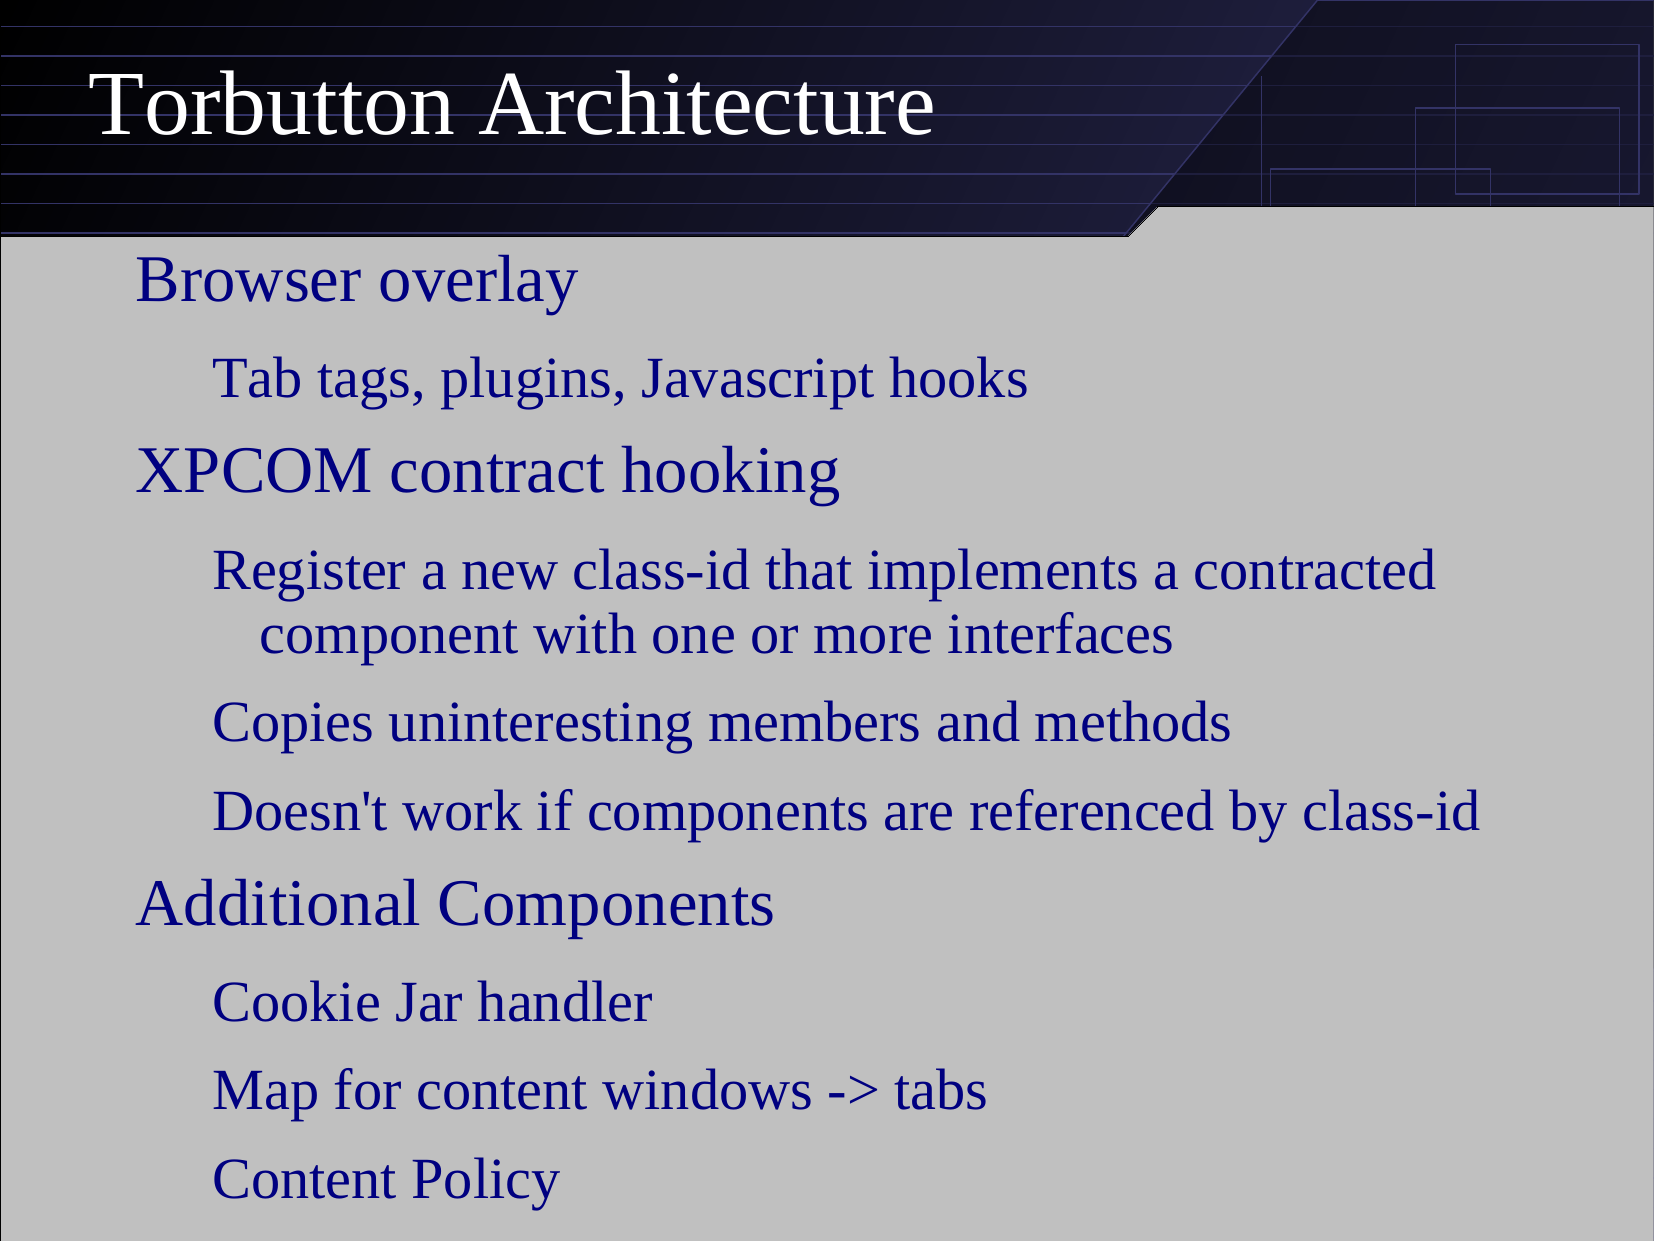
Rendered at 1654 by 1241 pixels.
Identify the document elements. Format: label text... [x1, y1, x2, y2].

title Torbutton Architecture [88, 0, 1501, 208]
list Browser overlay Tab tags, plugins, Javascript hooks XPCOM contract hooking Register a new class-id that implements a contracted component with one or more interfaces Copies uninteresting members and methods Doesn't work if components are referenced by class-id Additional Components Cookie Jar handler Map for content windows -> tabs Content Policy [118, 241, 1531, 1211]
